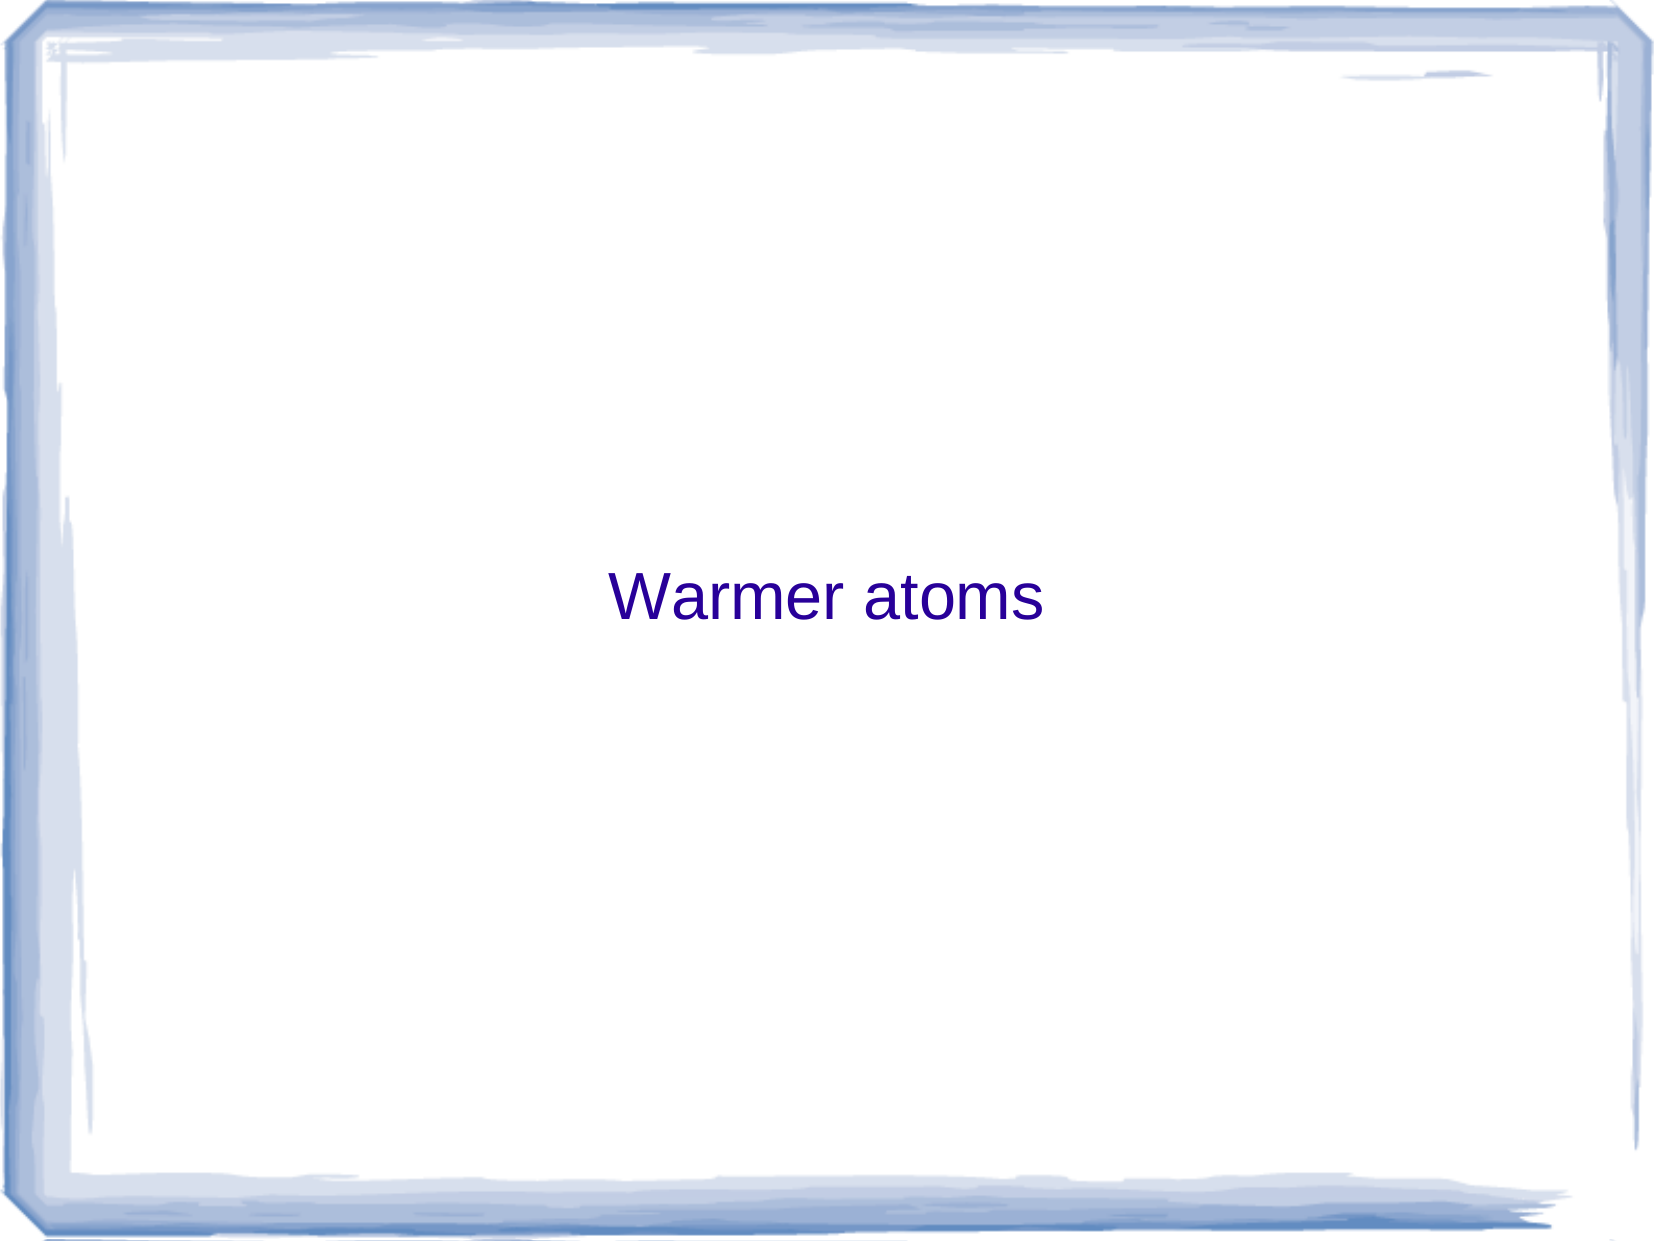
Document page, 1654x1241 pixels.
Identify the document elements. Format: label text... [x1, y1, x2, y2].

subtitle Warmer atoms [82, 56, 1571, 1136]
picture [0, 0, 1654, 1241]
